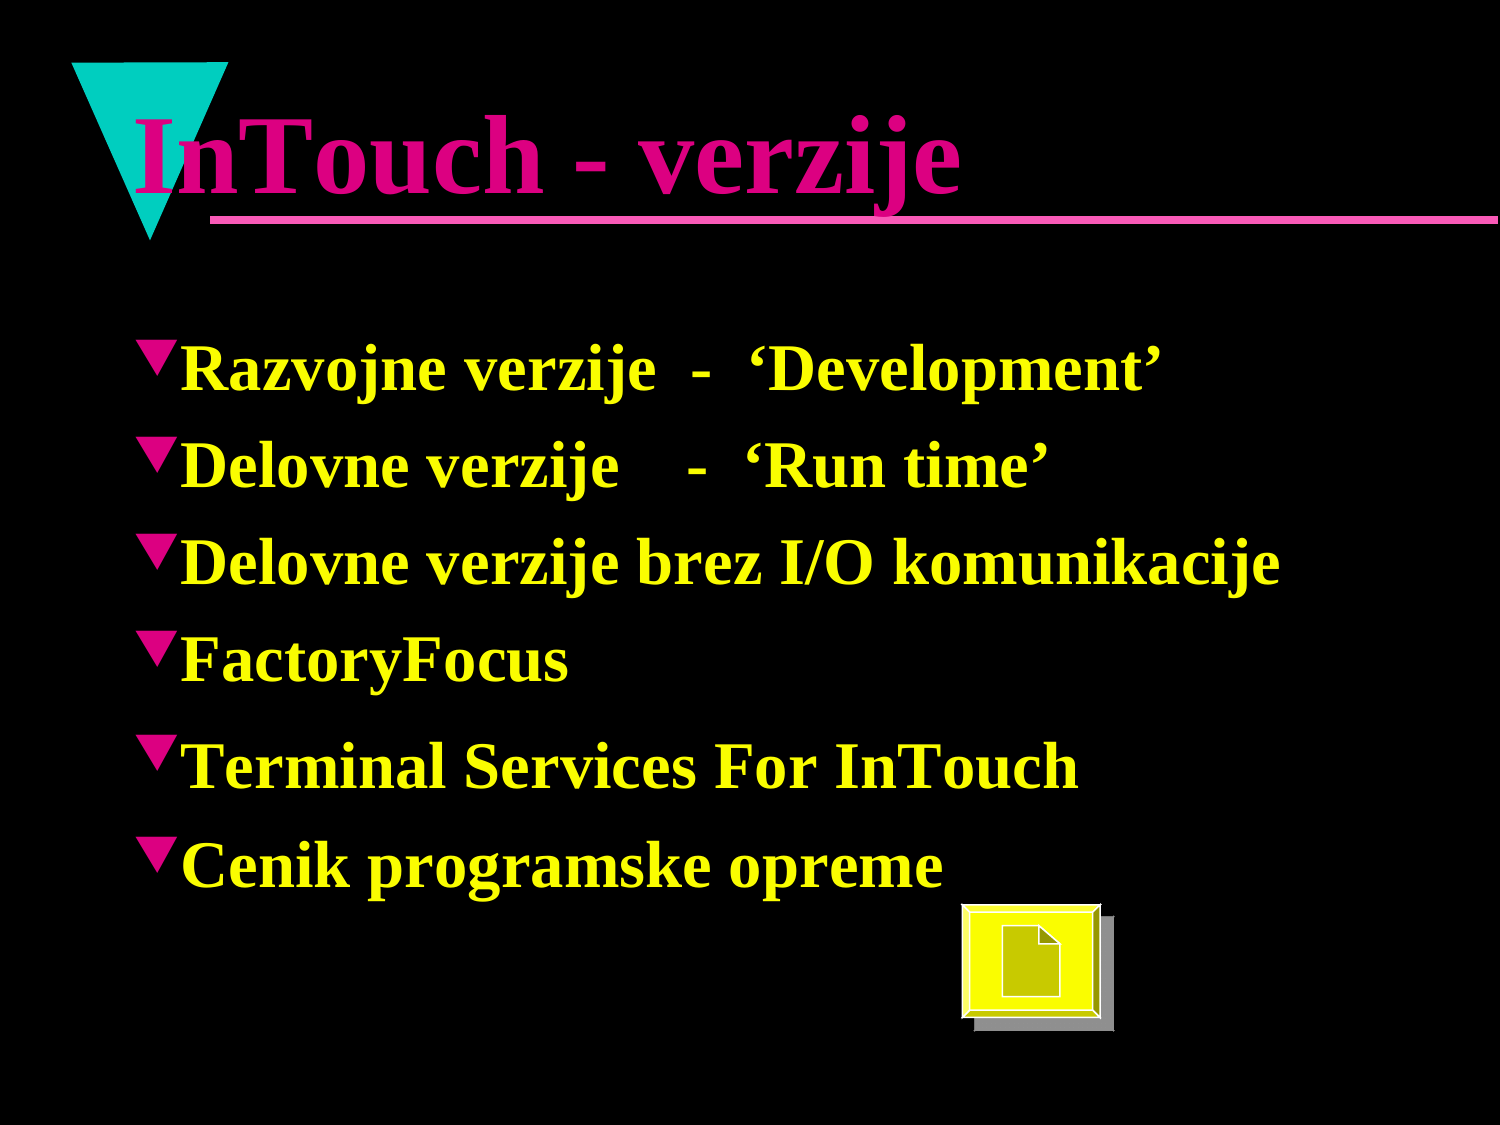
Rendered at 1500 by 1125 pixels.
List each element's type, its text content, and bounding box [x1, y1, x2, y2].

title InTouch - verzije [117, 63, 1500, 251]
text_box [963, 904, 1101, 1018]
list Razvojne verzije - ‘Development’ Delovne verzije - ‘Run time’ Delovne verzije brez I/O komunikacije FactoryFocus Terminal Services For InTouch Cenik programske opreme [118, 324, 1500, 1001]
